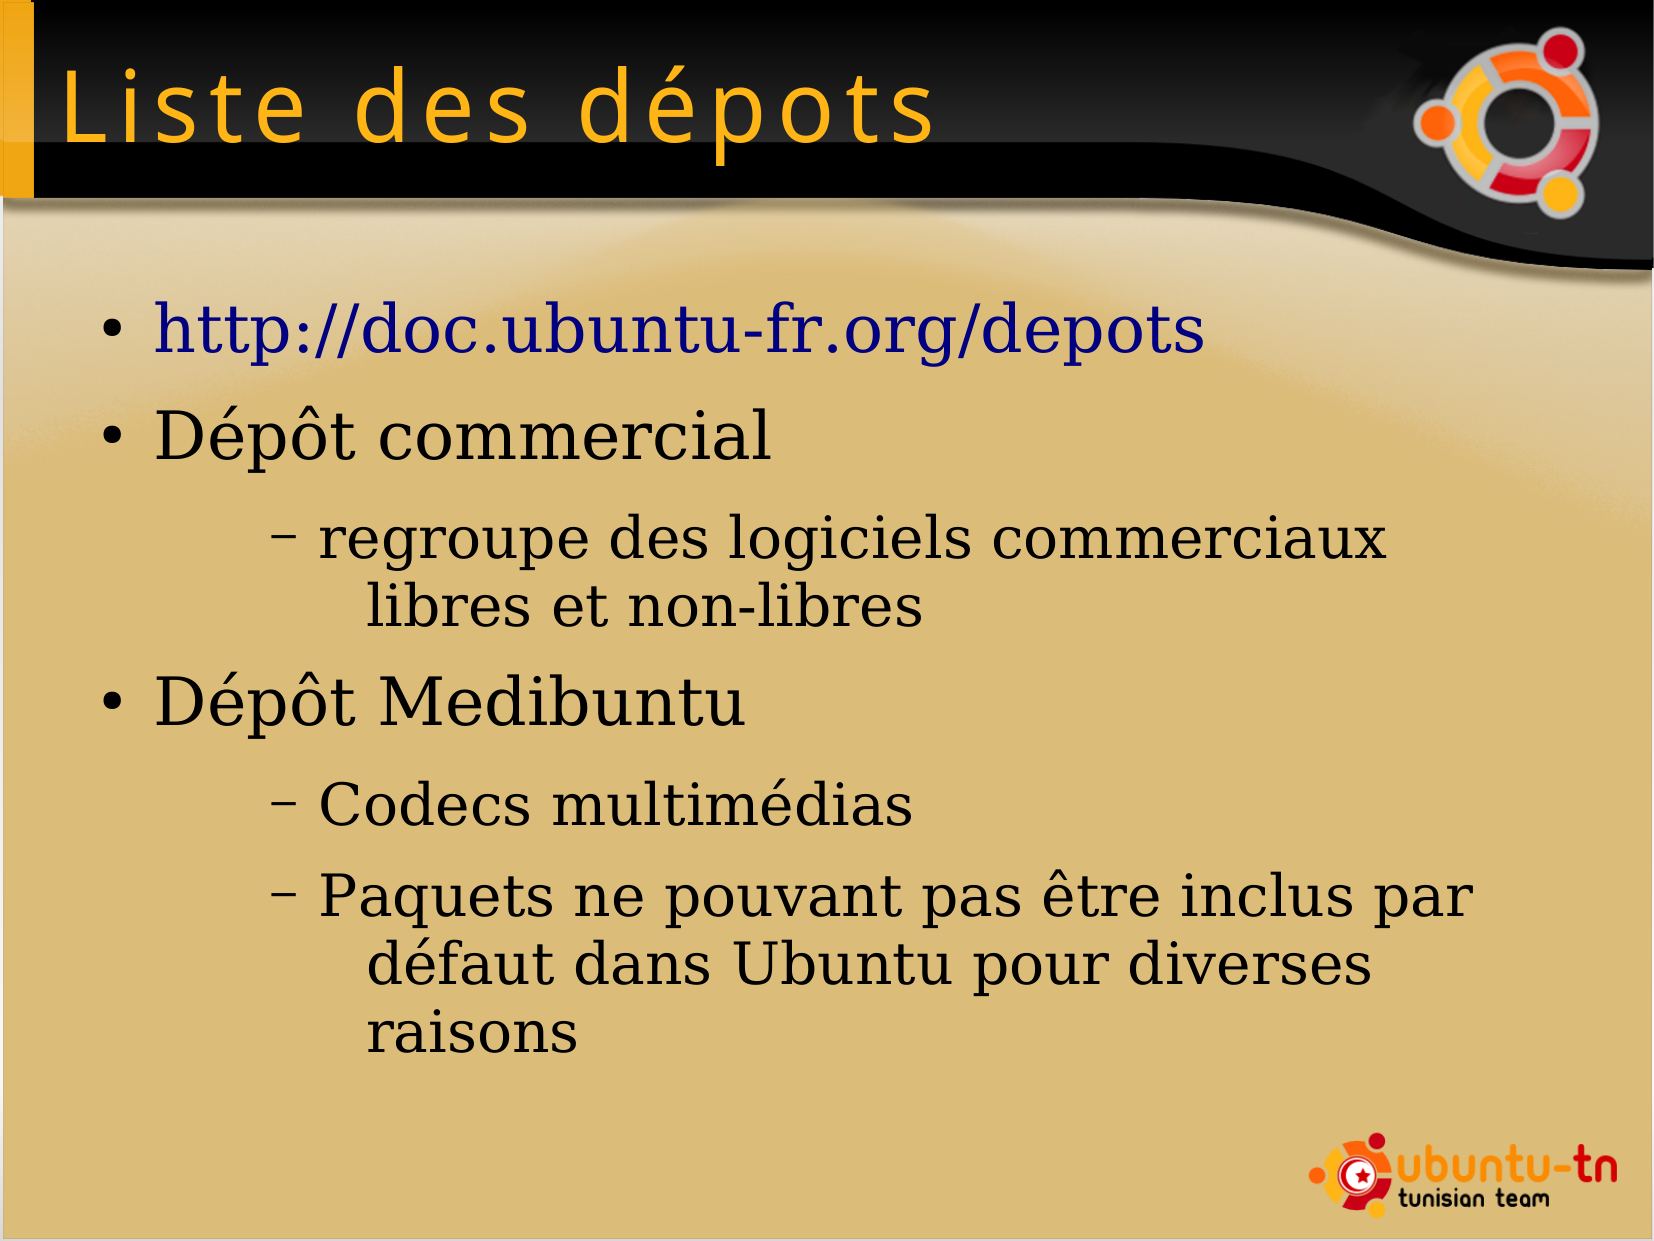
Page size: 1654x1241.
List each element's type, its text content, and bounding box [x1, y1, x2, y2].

title Liste des dépots [59, 36, 1388, 171]
picture [0, 0, 1654, 1241]
list http://doc.ubuntu-fr.org/depots Dépôt commercial regroupe des logiciels commerciaux libres et non-libres Dépôt Medibuntu Codecs multimédias Paquets ne pouvant pas être inclus par défaut dans Ubuntu pour diverses raisons [82, 290, 1571, 1158]
